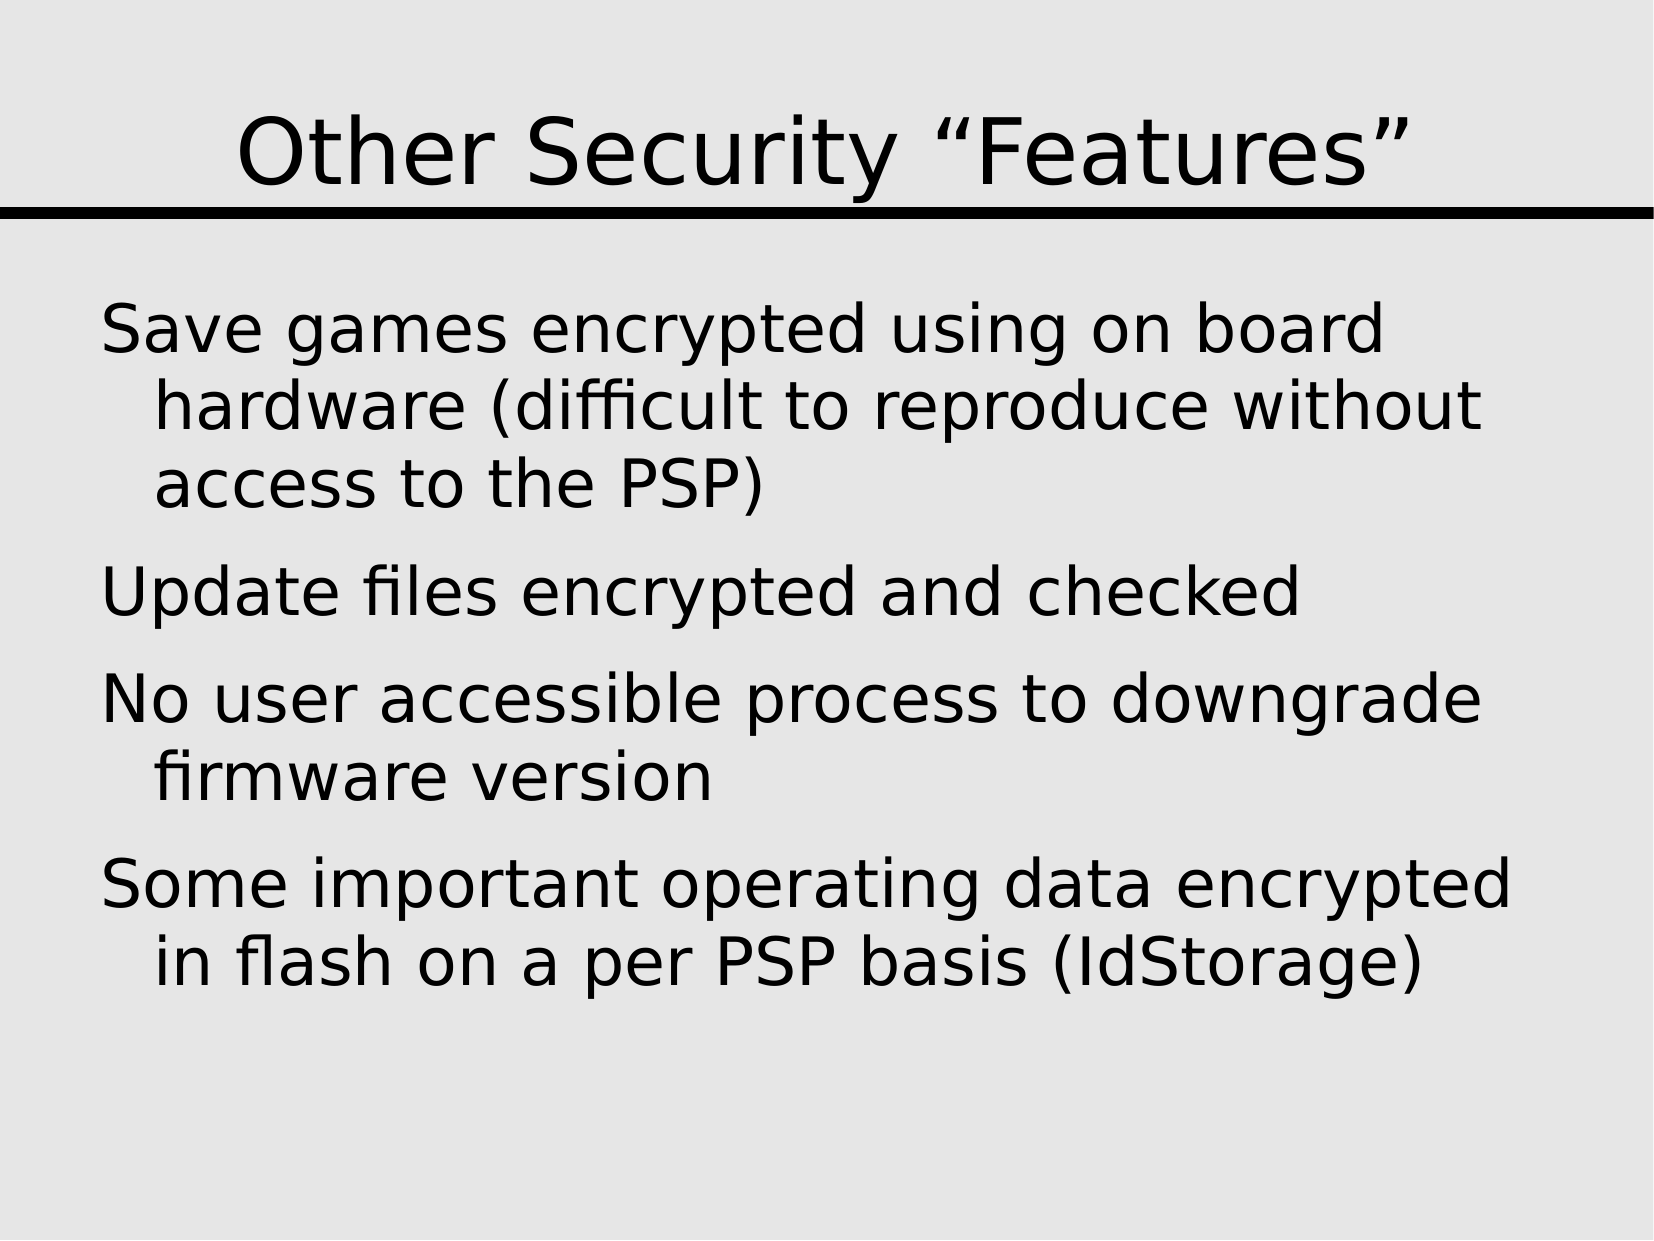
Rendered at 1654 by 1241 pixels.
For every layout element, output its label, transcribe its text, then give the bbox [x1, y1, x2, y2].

title Other Security “Features” [82, 56, 1571, 250]
list Save games encrypted using on board hardware (difficult to reproduce without access to the PSP) Update files encrypted and checked No user accessible process to downgrade firmware version Some important operating data encrypted in flash on a per PSP basis (IdStorage) [82, 290, 1571, 1094]
